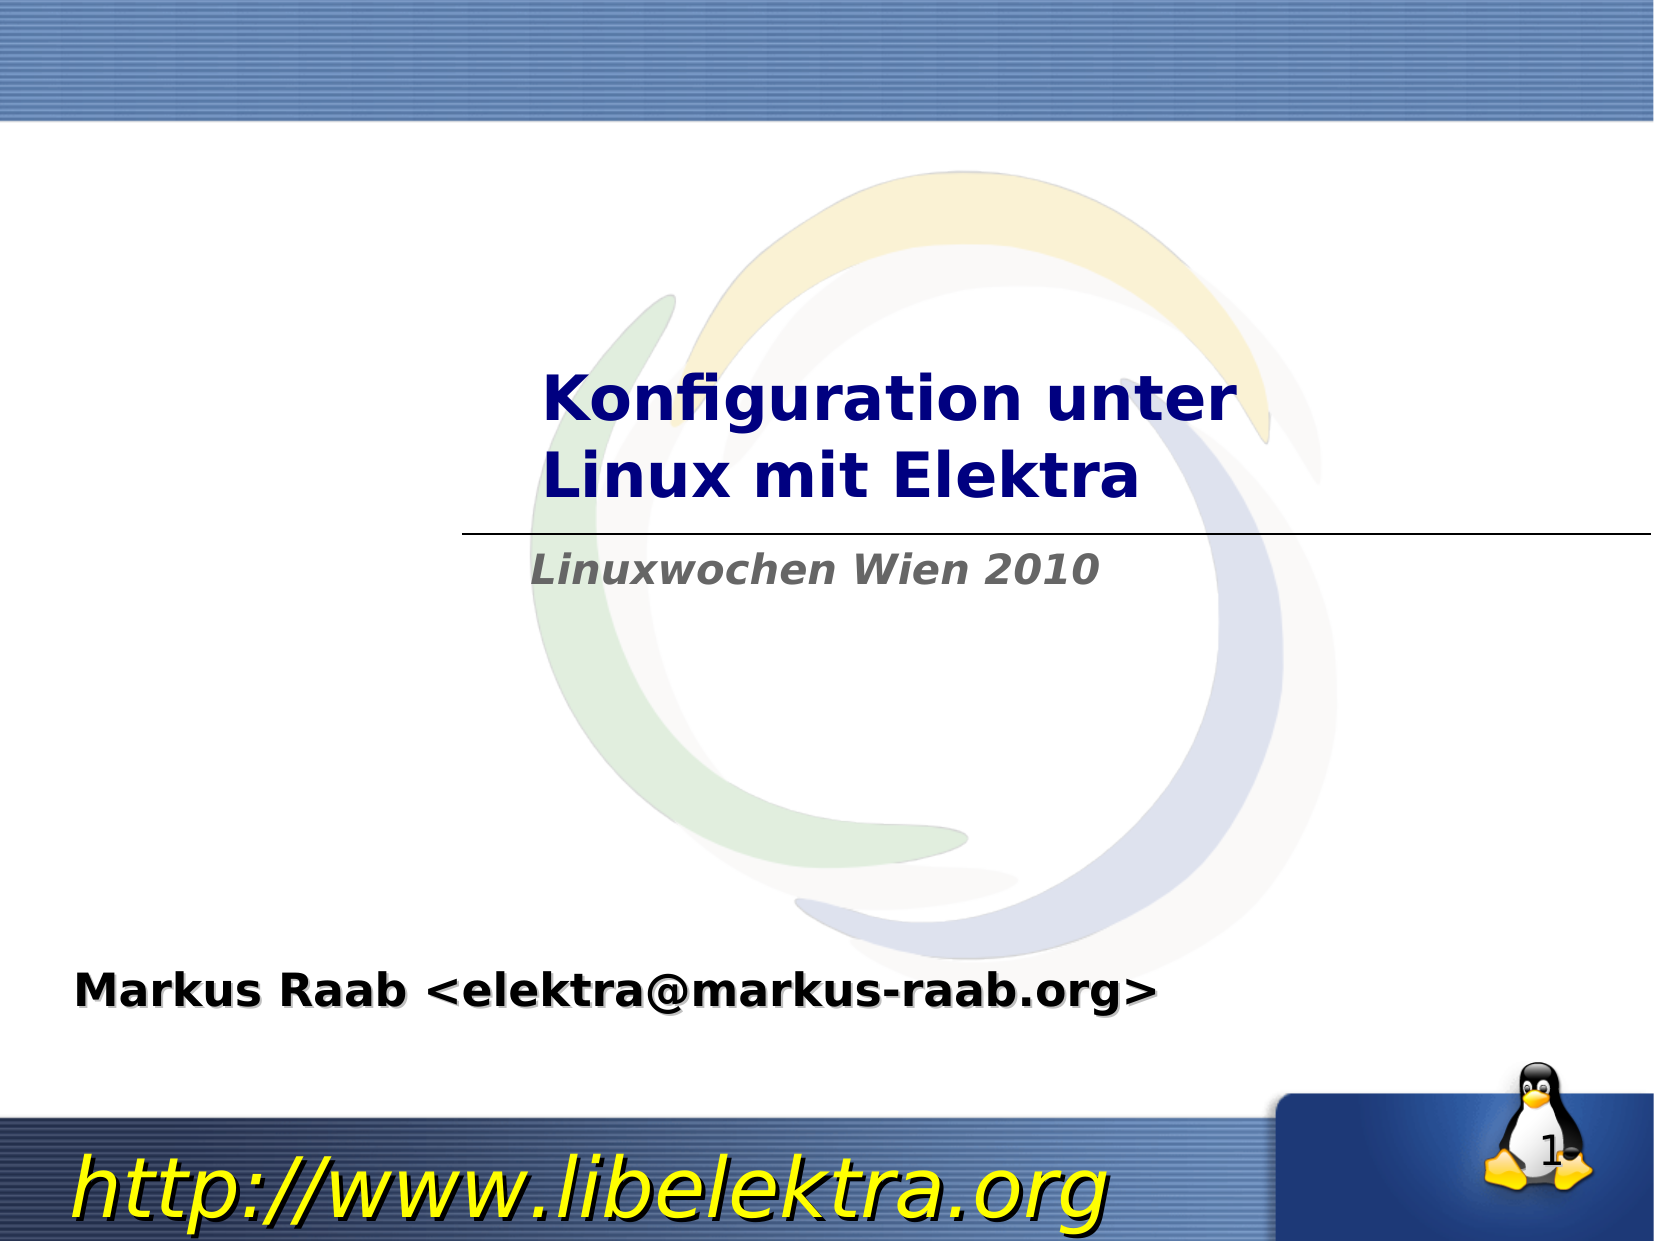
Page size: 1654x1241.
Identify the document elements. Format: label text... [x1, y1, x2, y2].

picture [0, 1061, 1654, 1241]
text_box <Nummer> [1312, 1122, 1565, 1178]
text_box Konfiguration unter Linux mit Elektra [526, 351, 1428, 516]
text_box Markus Raab <elektra@markus-raab.org> [58, 953, 1481, 1030]
picture [0, 0, 1654, 533]
picture [481, 535, 1374, 953]
text_box Linuxwochen Wien 2010 [515, 538, 1448, 685]
